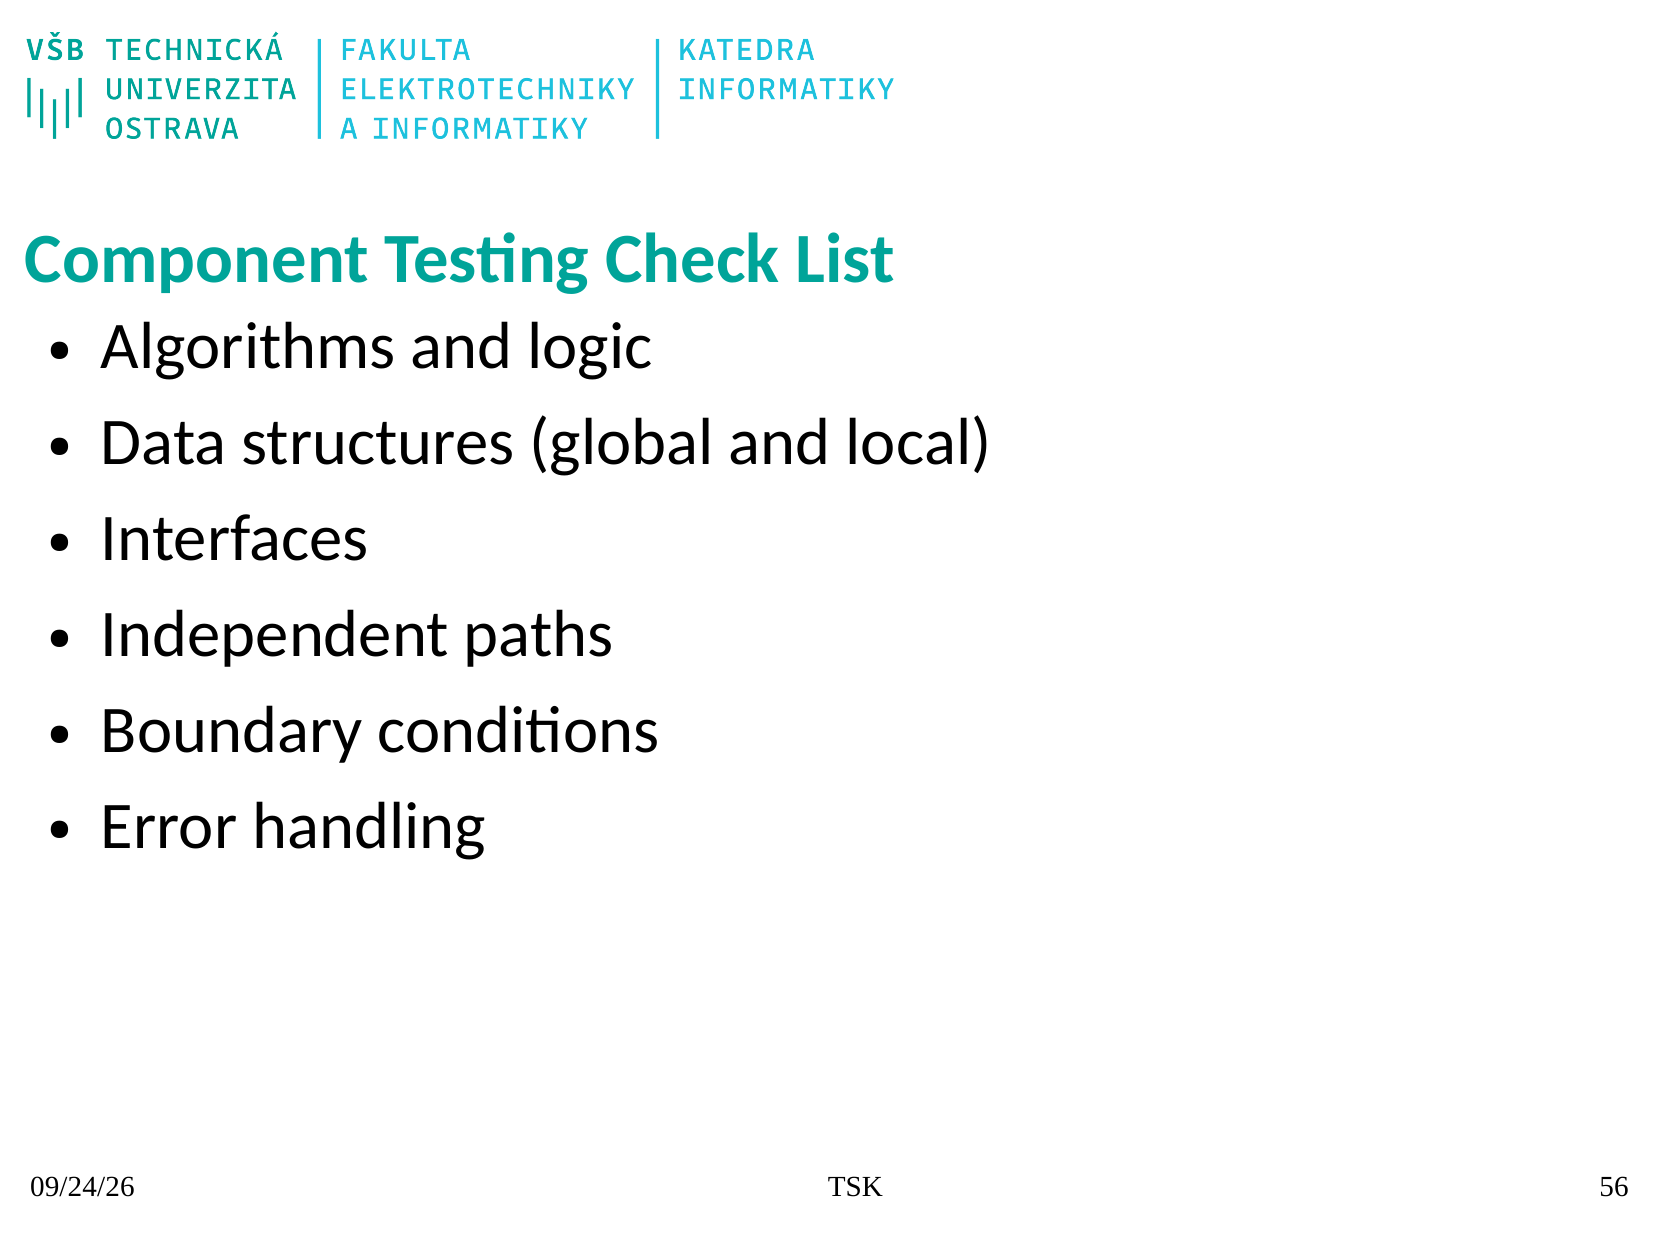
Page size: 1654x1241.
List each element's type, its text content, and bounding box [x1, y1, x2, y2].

picture [26, 31, 894, 139]
title Component Testing Check List [24, 169, 1629, 300]
list Algorithms and logic Data structures (global and local) Interfaces Independent paths Boundary conditions Error handling [30, 318, 1629, 1146]
